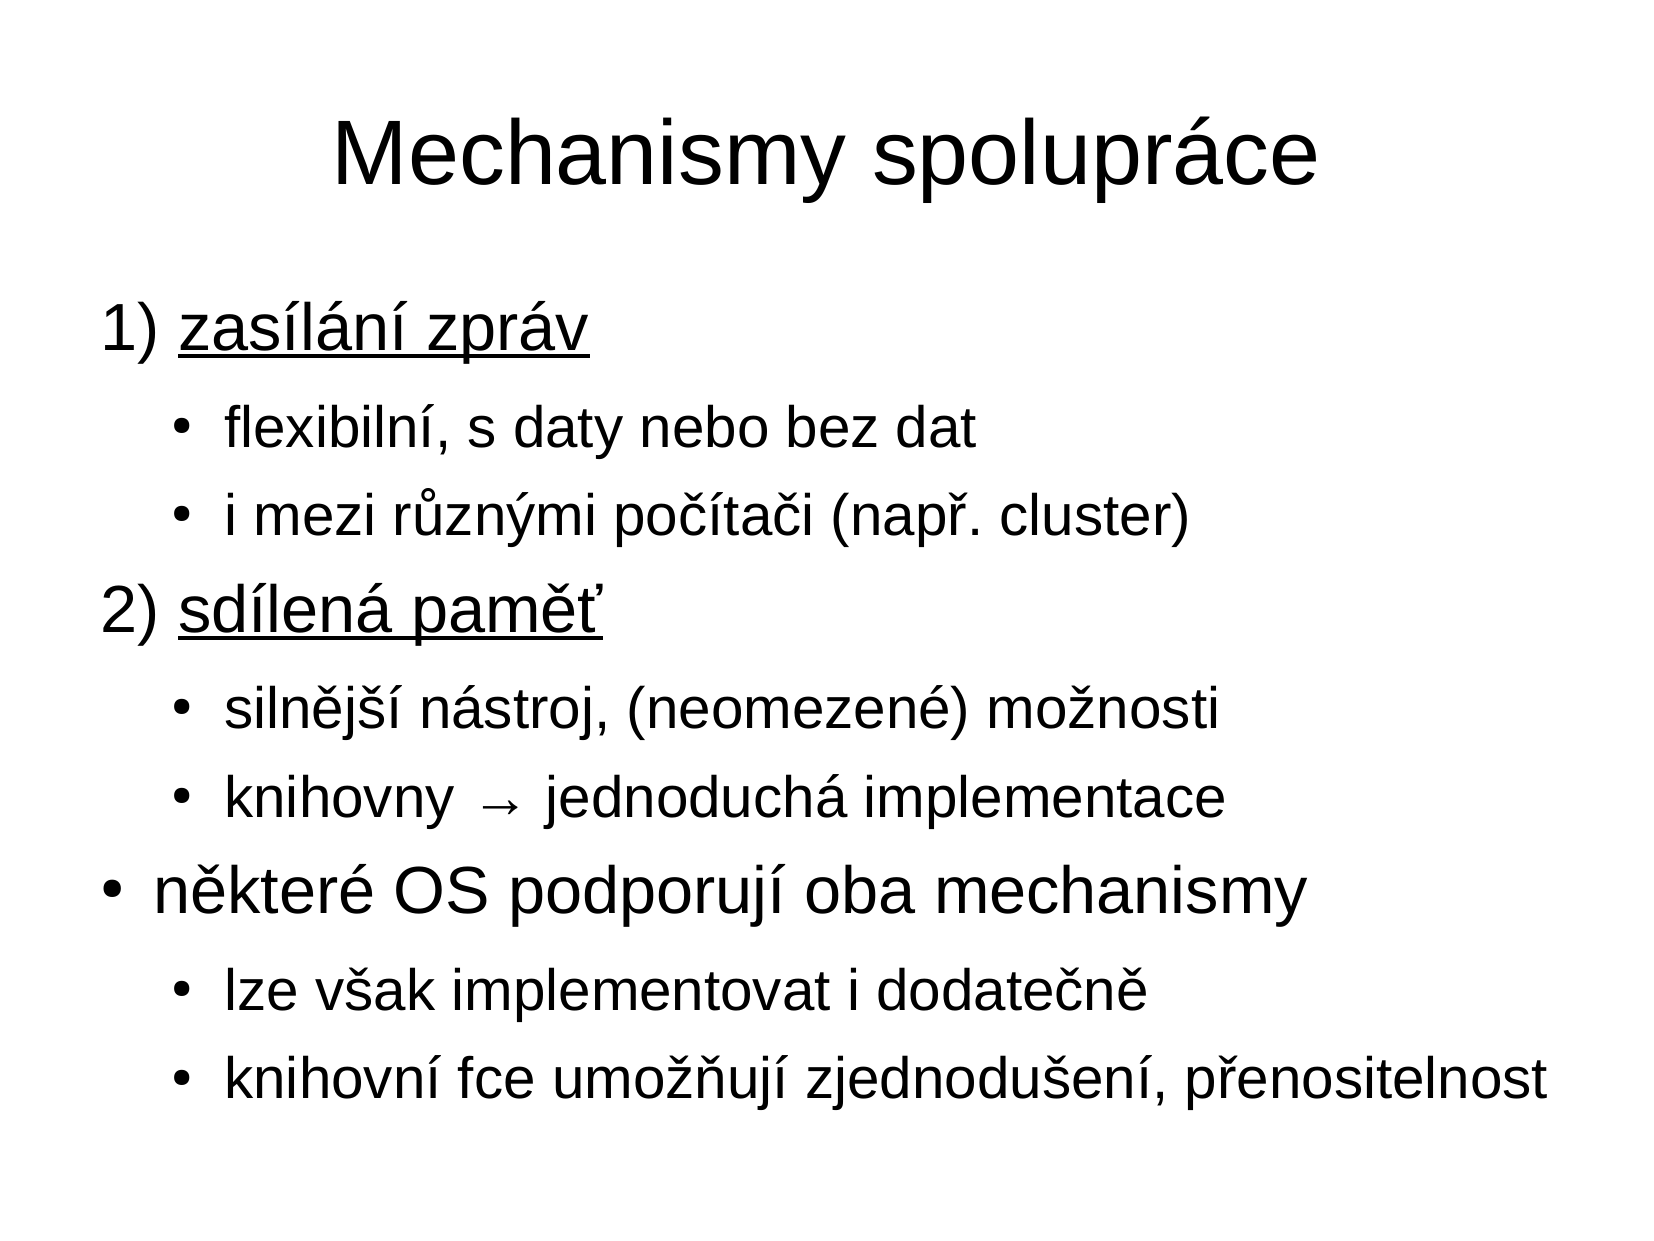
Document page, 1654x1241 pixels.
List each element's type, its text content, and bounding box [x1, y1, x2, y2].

title Mechanismy spolupráce [82, 56, 1571, 250]
list zasílání zpráv flexibilní, s daty nebo bez dat i mezi různými počítači (např. cluster) sdílená paměť silnější nástroj, (neomezené) možnosti knihovny → jednoduchá implementace některé OS podporují oba mechanismy lze však implementovat i dodatečně knihovní fce umožňují zjednodušení, přenositelnost [82, 290, 1571, 1112]
